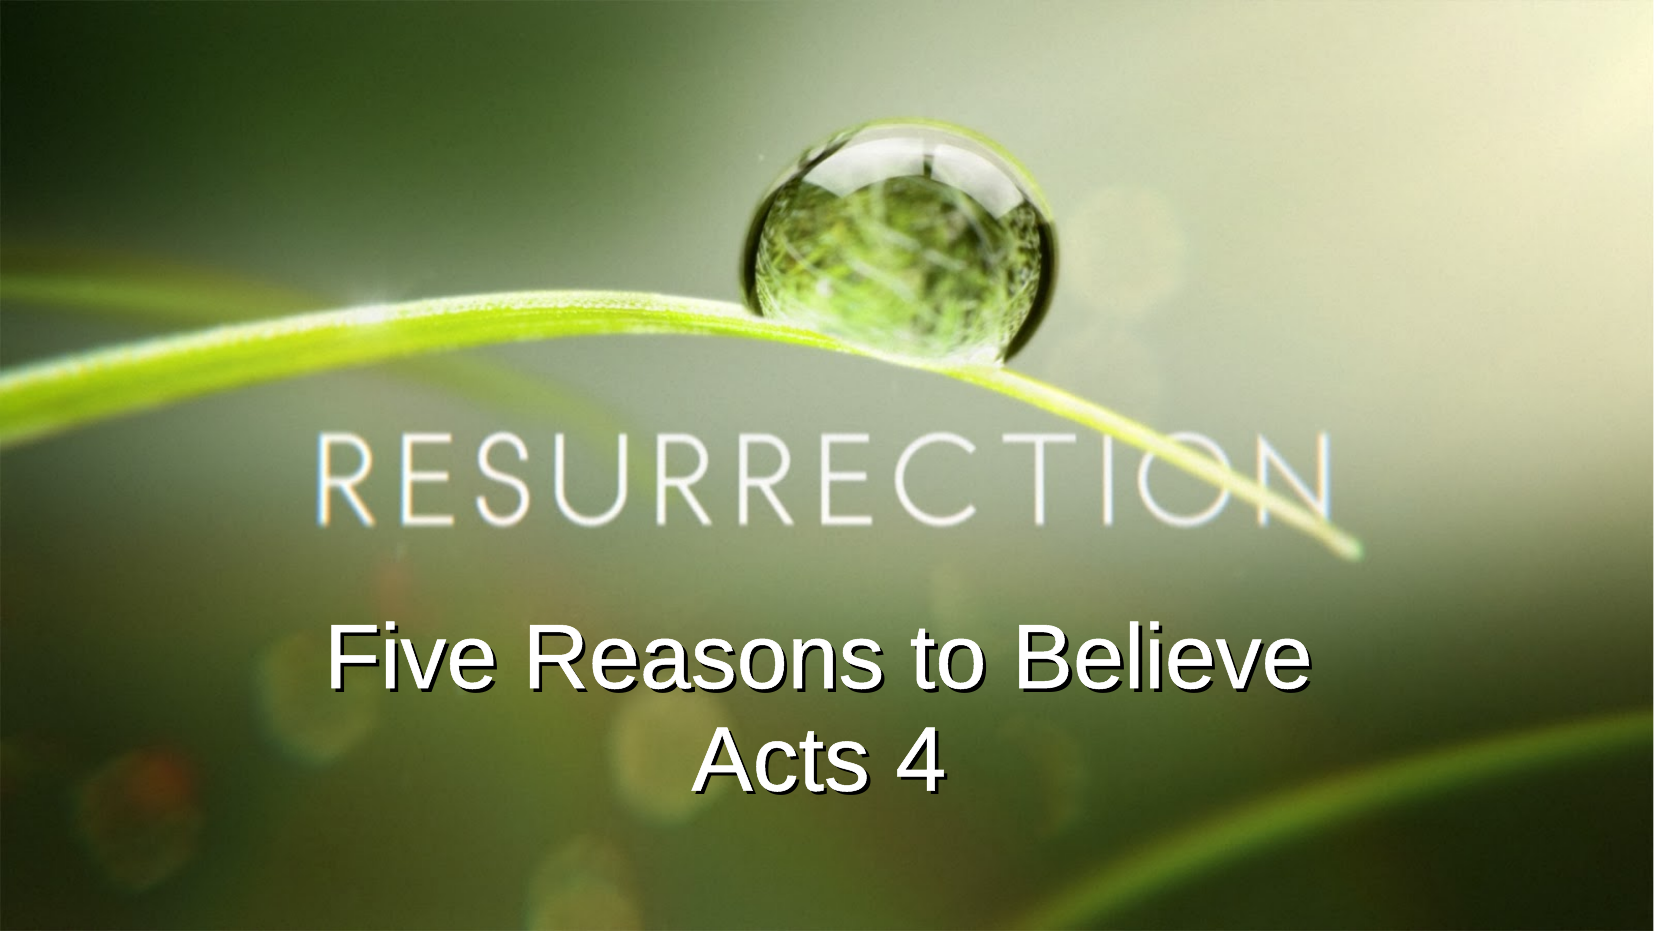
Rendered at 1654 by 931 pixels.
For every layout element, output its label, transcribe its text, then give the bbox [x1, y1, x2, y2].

picture [0, 0, 1654, 931]
title Five Reasons to Believe Acts 4 [75, 605, 1564, 811]
